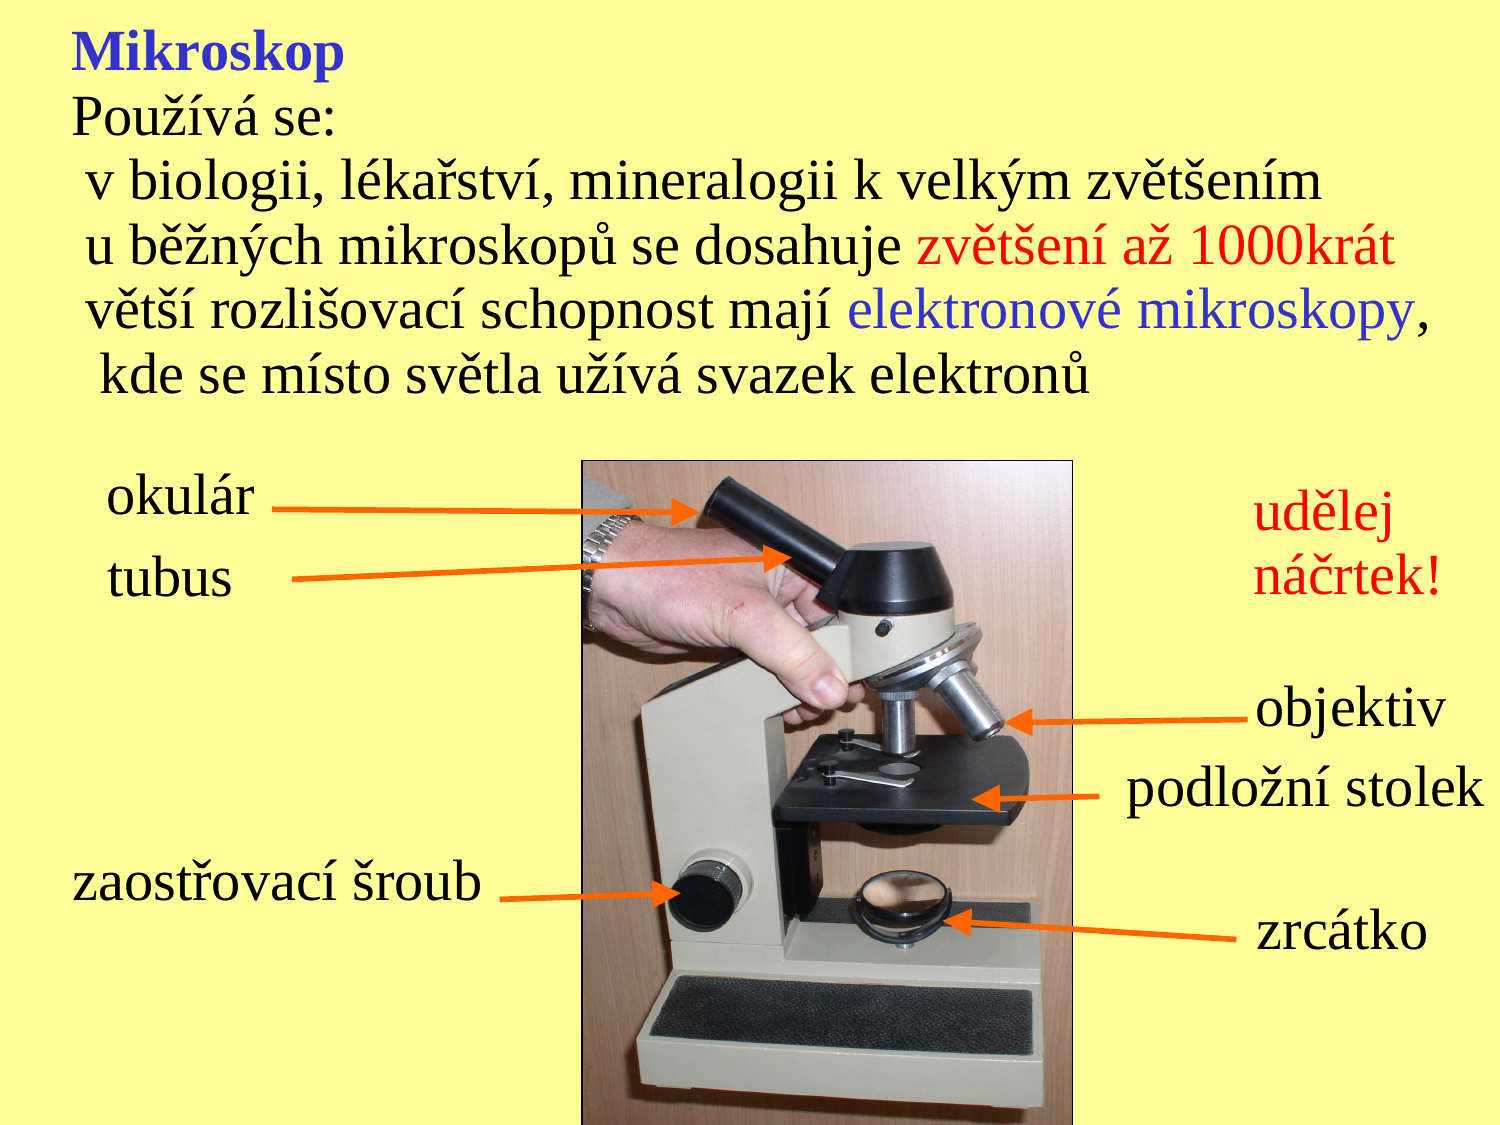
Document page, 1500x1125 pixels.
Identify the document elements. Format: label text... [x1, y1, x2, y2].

text_box udělej náčrtek! [1238, 470, 1459, 615]
text_box zrcátko [1242, 889, 1444, 970]
text_box objektiv [1240, 666, 1462, 746]
text_box zaostřovací šroub [57, 840, 498, 921]
picture [582, 461, 1072, 1125]
text_box okulár [91, 454, 271, 535]
text_box Mikroskop Používá se: v biologii, lékařství, mineralogii k velkým zvětšením u běžných mikroskopů se dosahuje zvětšení až 1000krát větší rozlišovací schopnost mají elektronové mikroskopy, kde se místo světla užívá svazek elektronů [56, 10, 1446, 479]
text_box podložní stolek [1112, 746, 1500, 827]
text_box tubus [92, 537, 259, 618]
